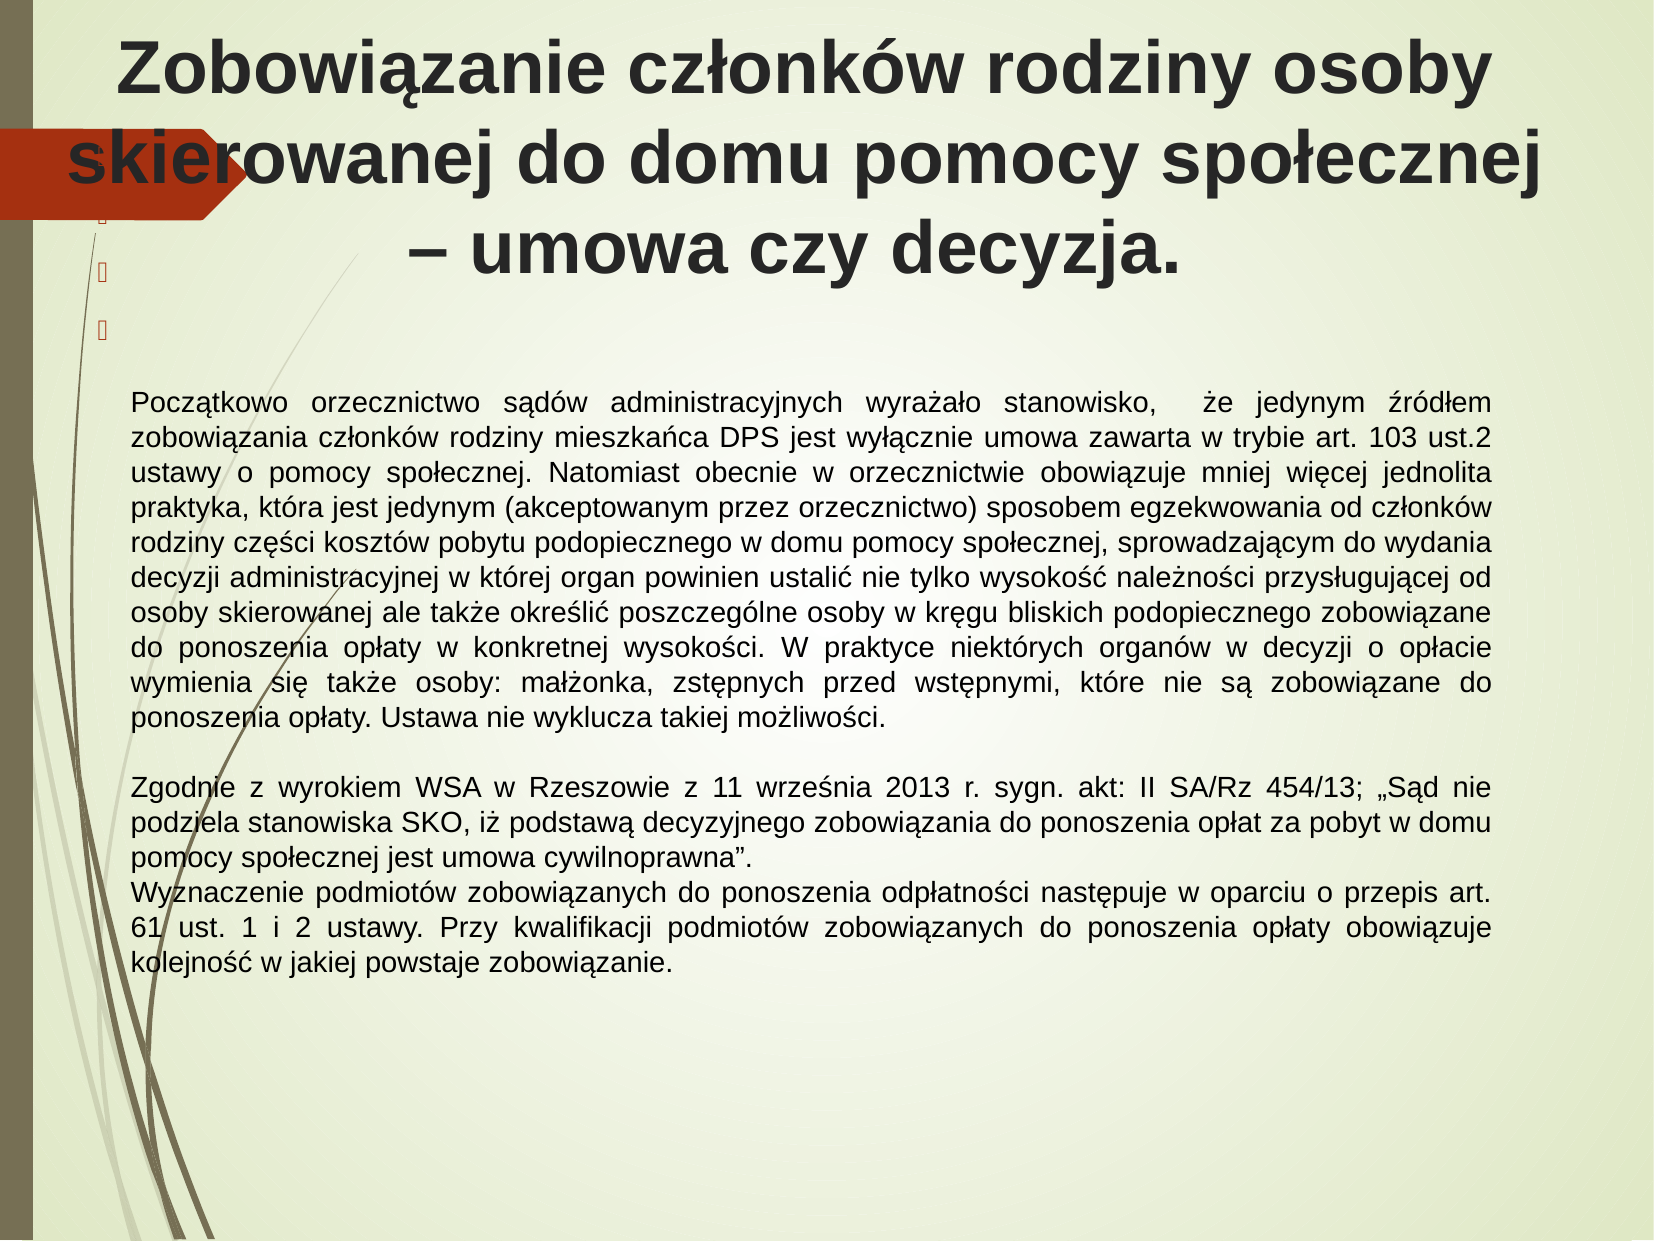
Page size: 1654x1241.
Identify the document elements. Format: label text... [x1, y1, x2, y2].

title Zobowiązanie członków rodziny osoby skierowanej do domu pomocy społecznej – umowa czy decyzja. [50, 10, 1561, 288]
list [82, 134, 1615, 1109]
text_box Początkowo orzecznictwo sądów administracyjnych wyrażało stanowisko, że jedynym źródłem zobowiązania członków rodziny mieszkańca DPS jest wyłącznie umowa zawarta w trybie art. 103 ust.2 ustawy o pomocy społecznej. Natomiast obecnie w orzecznictwie obowiązuje mniej więcej jednolita praktyka, która jest jedynym (akceptowanym przez orzecznictwo) sposobem egzekwowania od członków rodziny części kosztów pobytu podopiecznego w domu pomocy społecznej, sprowadzającym do wydania decyzji administracyjnej w której organ powinien ustalić nie tylko wysokość należności przysługującej od osoby skierowanej ale także określić poszczególne osoby w kręgu bliskich podopiecznego zobowiązane do ponoszenia opłaty w konkretnej wysokości. W praktyce niektórych organów w decyzji o opłacie wymienia się także osoby: małżonka, zstępnych przed wstępnymi, które nie są zobowiązane do ponoszenia opłaty. Ustawa nie wyklucza takiej możliwości. Zgodnie z wyrokiem WSA w Rzeszowie z 11 września 2013 r. sygn. akt: II SA/Rz 454/13; „Sąd nie podziela stanowiska SKO, iż podstawą decyzyjnego zobowiązania do ponoszenia opłat za pobyt w domu pomocy społecznej jest umowa cywilnoprawna”. Wyznaczenie podmiotów zobowiązanych do ponoszenia odpłatności następuje w oparciu o przepis art. 61 ust. 1 i 2 ustawy. Przy kwalifikacji podmiotów zobowiązanych do ponoszenia opłaty obowiązuje kolejność w jakiej powstaje zobowiązanie. [116, 306, 1509, 1021]
